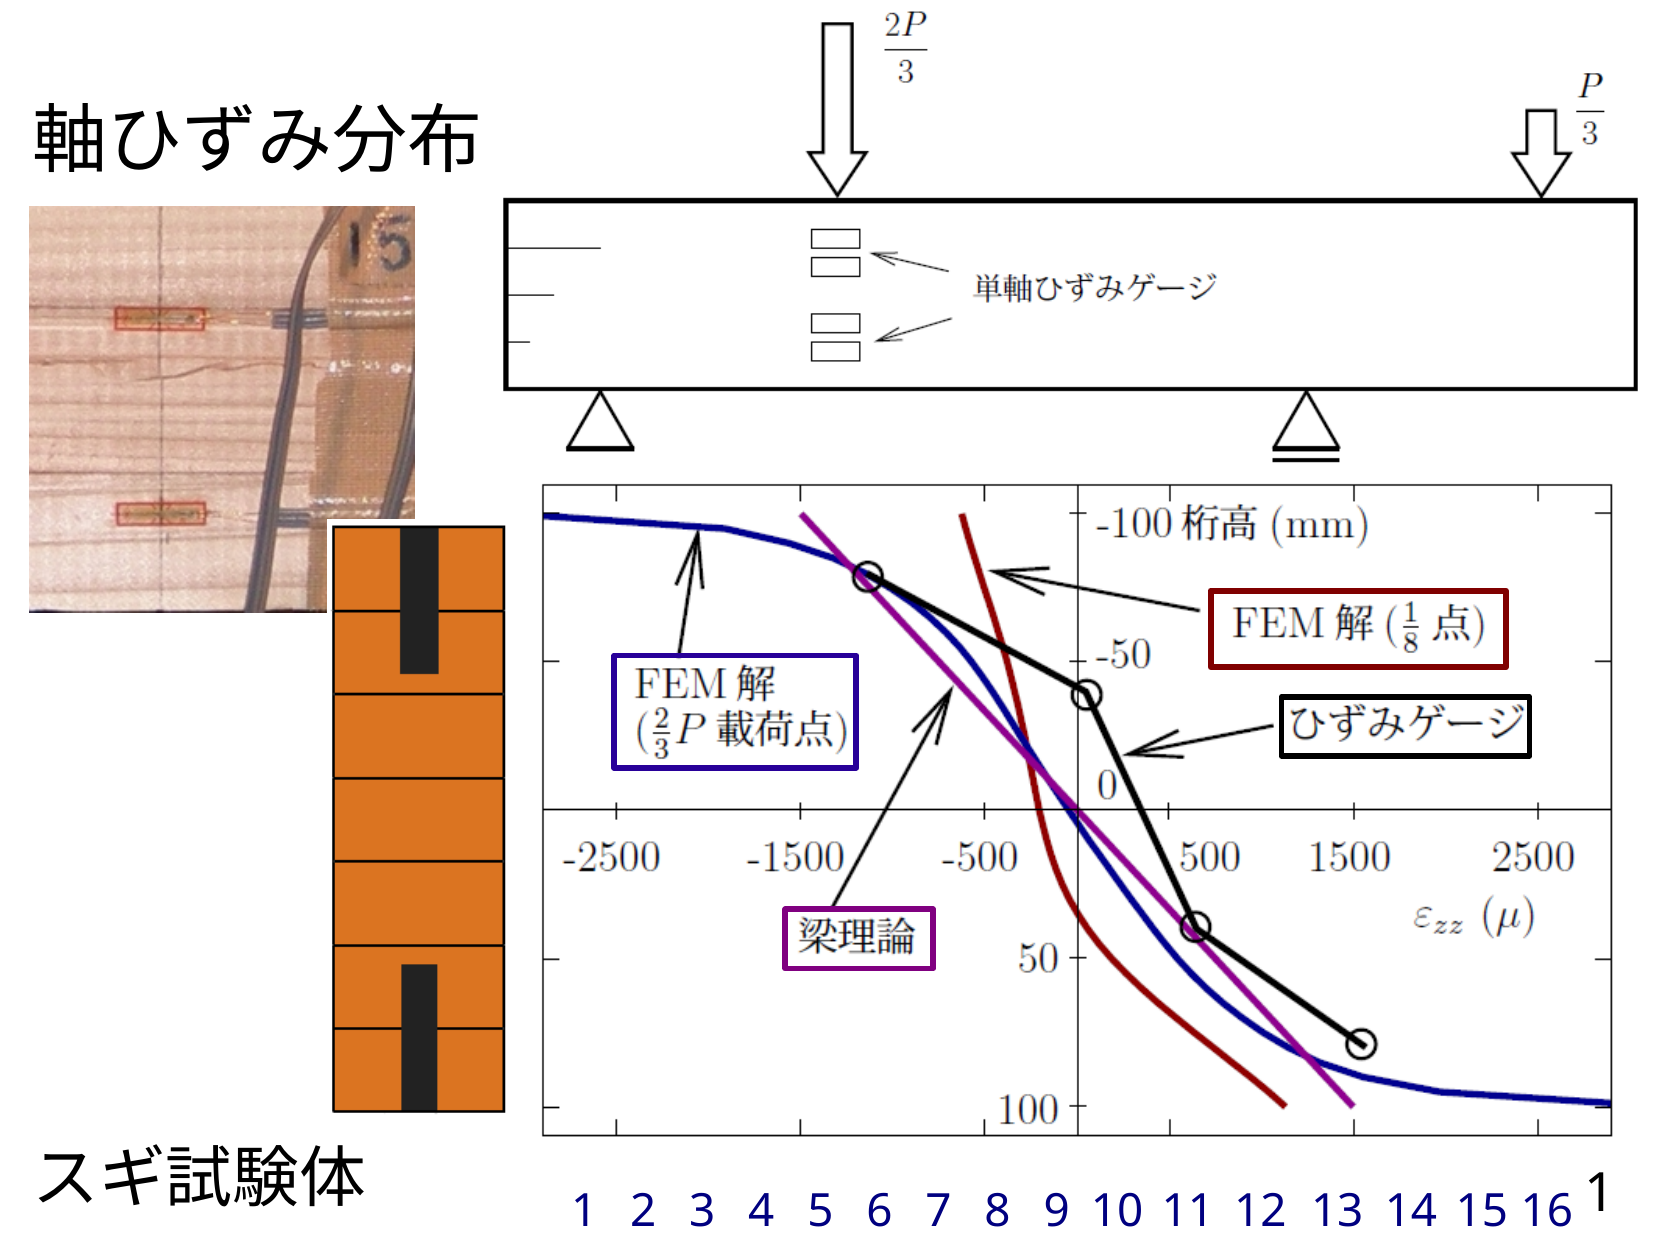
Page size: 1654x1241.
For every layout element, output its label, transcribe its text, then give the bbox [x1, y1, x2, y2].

picture [29, 206, 512, 1117]
text_box 9 [1040, 1175, 1087, 1238]
text_box 7 [922, 1175, 981, 1238]
text_box 11 [1581, 1151, 1642, 1225]
text_box 16 [1517, 1175, 1580, 1238]
text_box 11 [1158, 1175, 1231, 1238]
text_box 15 [1452, 1175, 1515, 1238]
text_box 1 [568, 1175, 628, 1238]
text_box 6 [863, 1175, 922, 1238]
text_box 4 [745, 1175, 804, 1238]
text_box 14 [1381, 1175, 1444, 1238]
text_box スギ試験体No.6 [29, 1121, 517, 1211]
text_box 12 [1231, 1175, 1294, 1238]
picture [482, 5, 1654, 1146]
text_box 3 [686, 1175, 745, 1238]
text_box 8 [981, 1175, 1040, 1238]
text_box 軸ひずみ分布 [29, 77, 482, 178]
text_box 2 [628, 1175, 686, 1238]
text_box 5 [804, 1175, 863, 1238]
text_box 10 [1087, 1175, 1158, 1238]
text_box 13 [1308, 1175, 1371, 1238]
